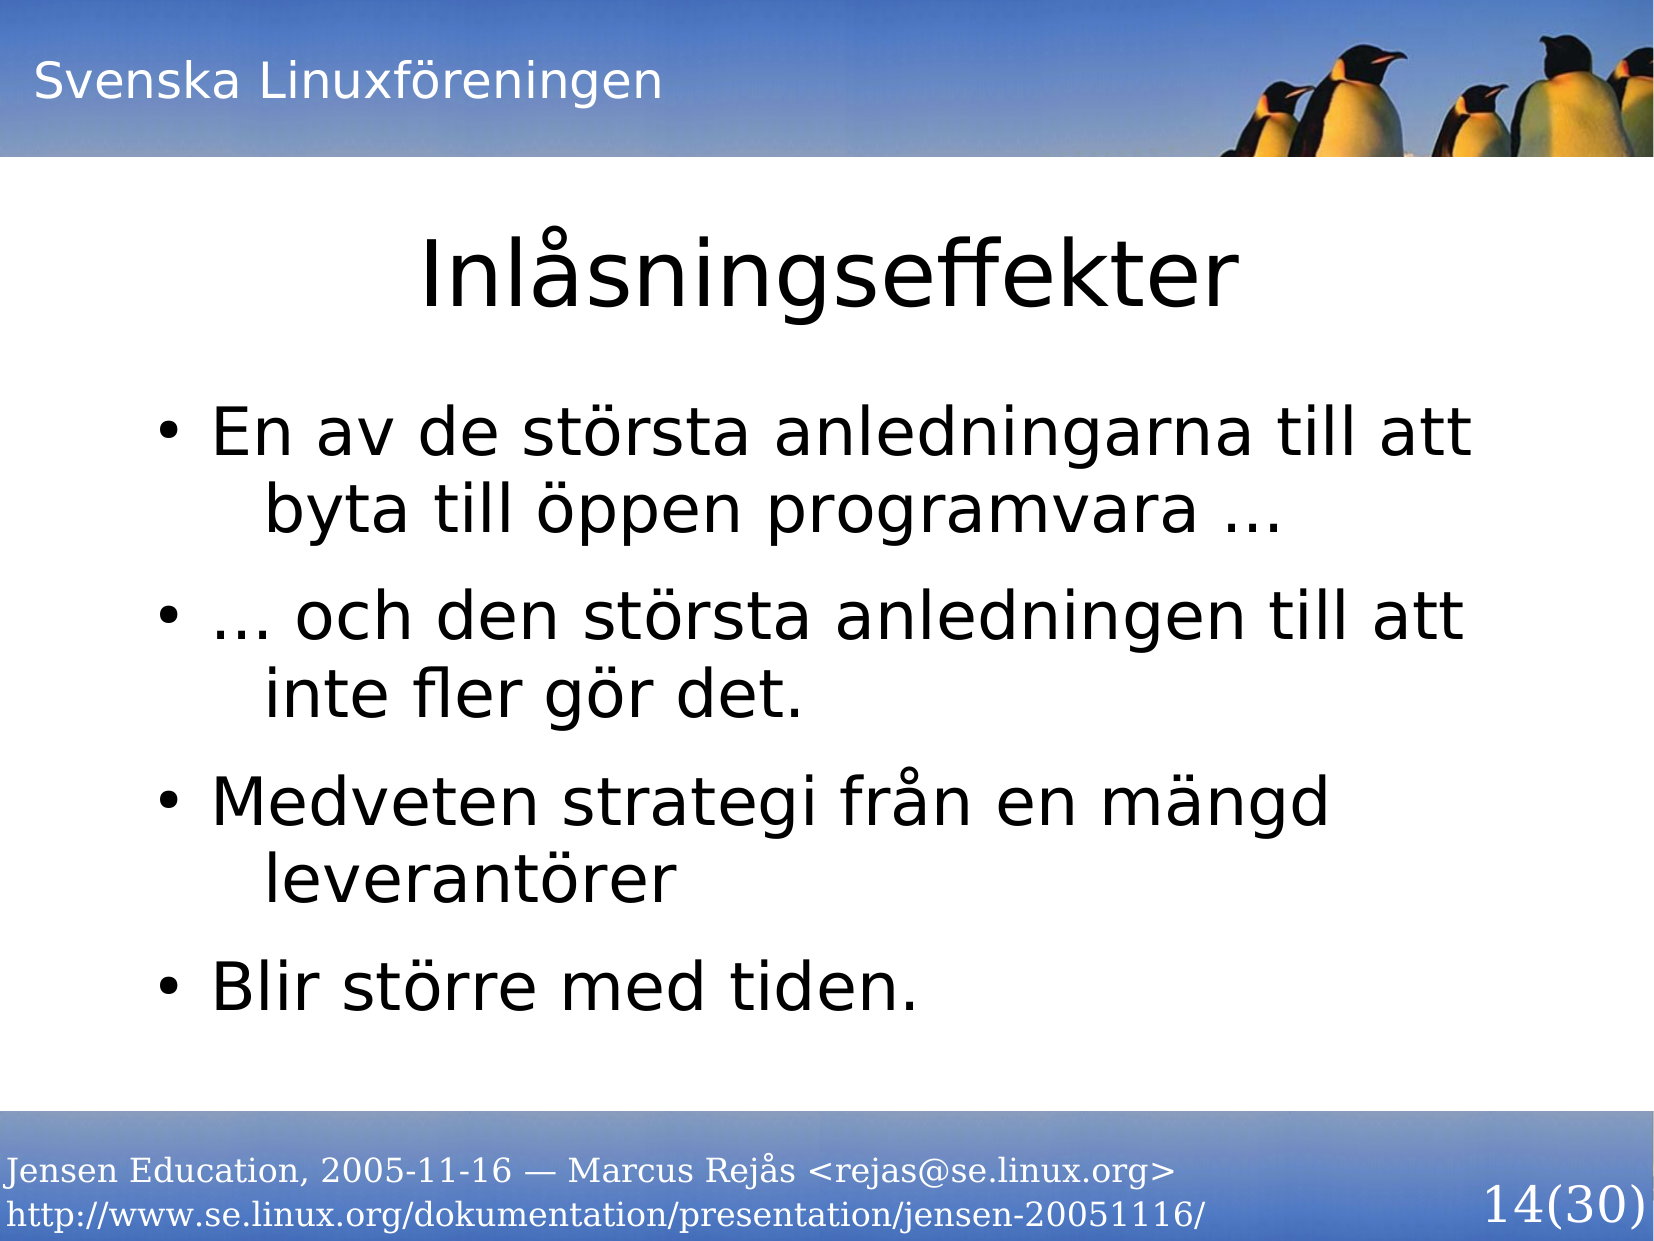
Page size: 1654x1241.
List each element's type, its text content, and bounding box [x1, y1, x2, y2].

title Inlåsningseffekter [123, 160, 1537, 389]
list En av de största anledningarna till att byta till öppen programvara ... ... och den största anledningen till att inte fler gör det. Medveten strategi från en mängd leverantörer Blir större med tiden. [121, 392, 1534, 1092]
picture [0, 1111, 1654, 1241]
picture [0, 0, 1654, 157]
